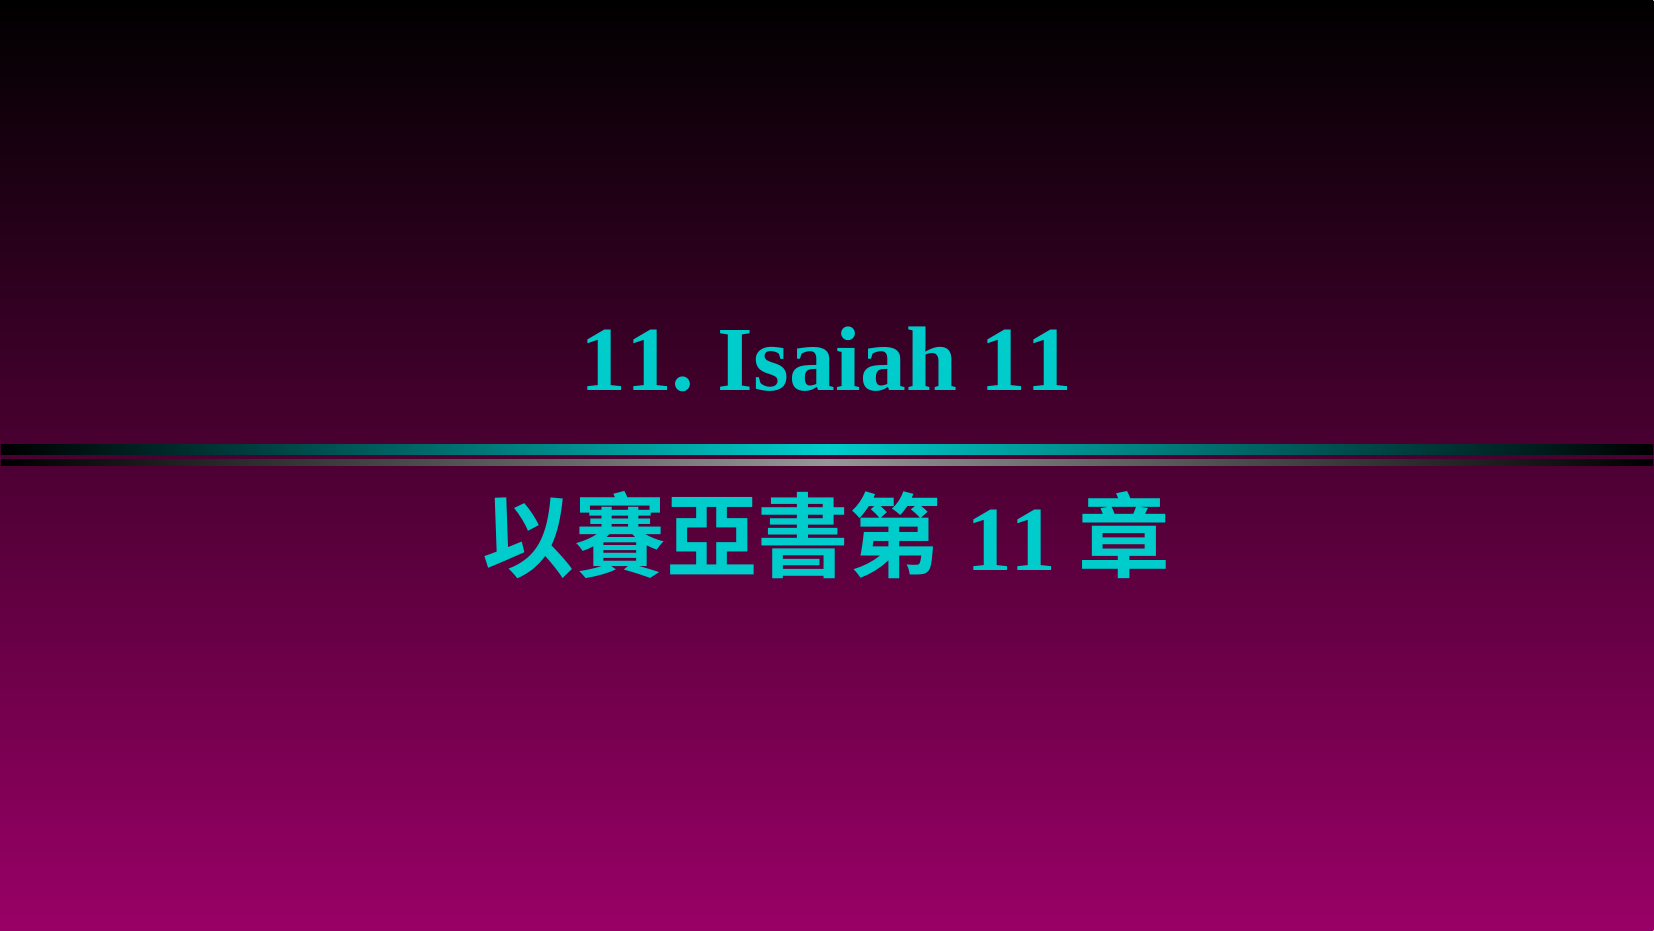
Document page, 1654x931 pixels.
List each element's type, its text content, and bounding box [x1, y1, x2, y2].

title 11. Isaiah 11 以賽亞書第11章 [124, 257, 1530, 598]
